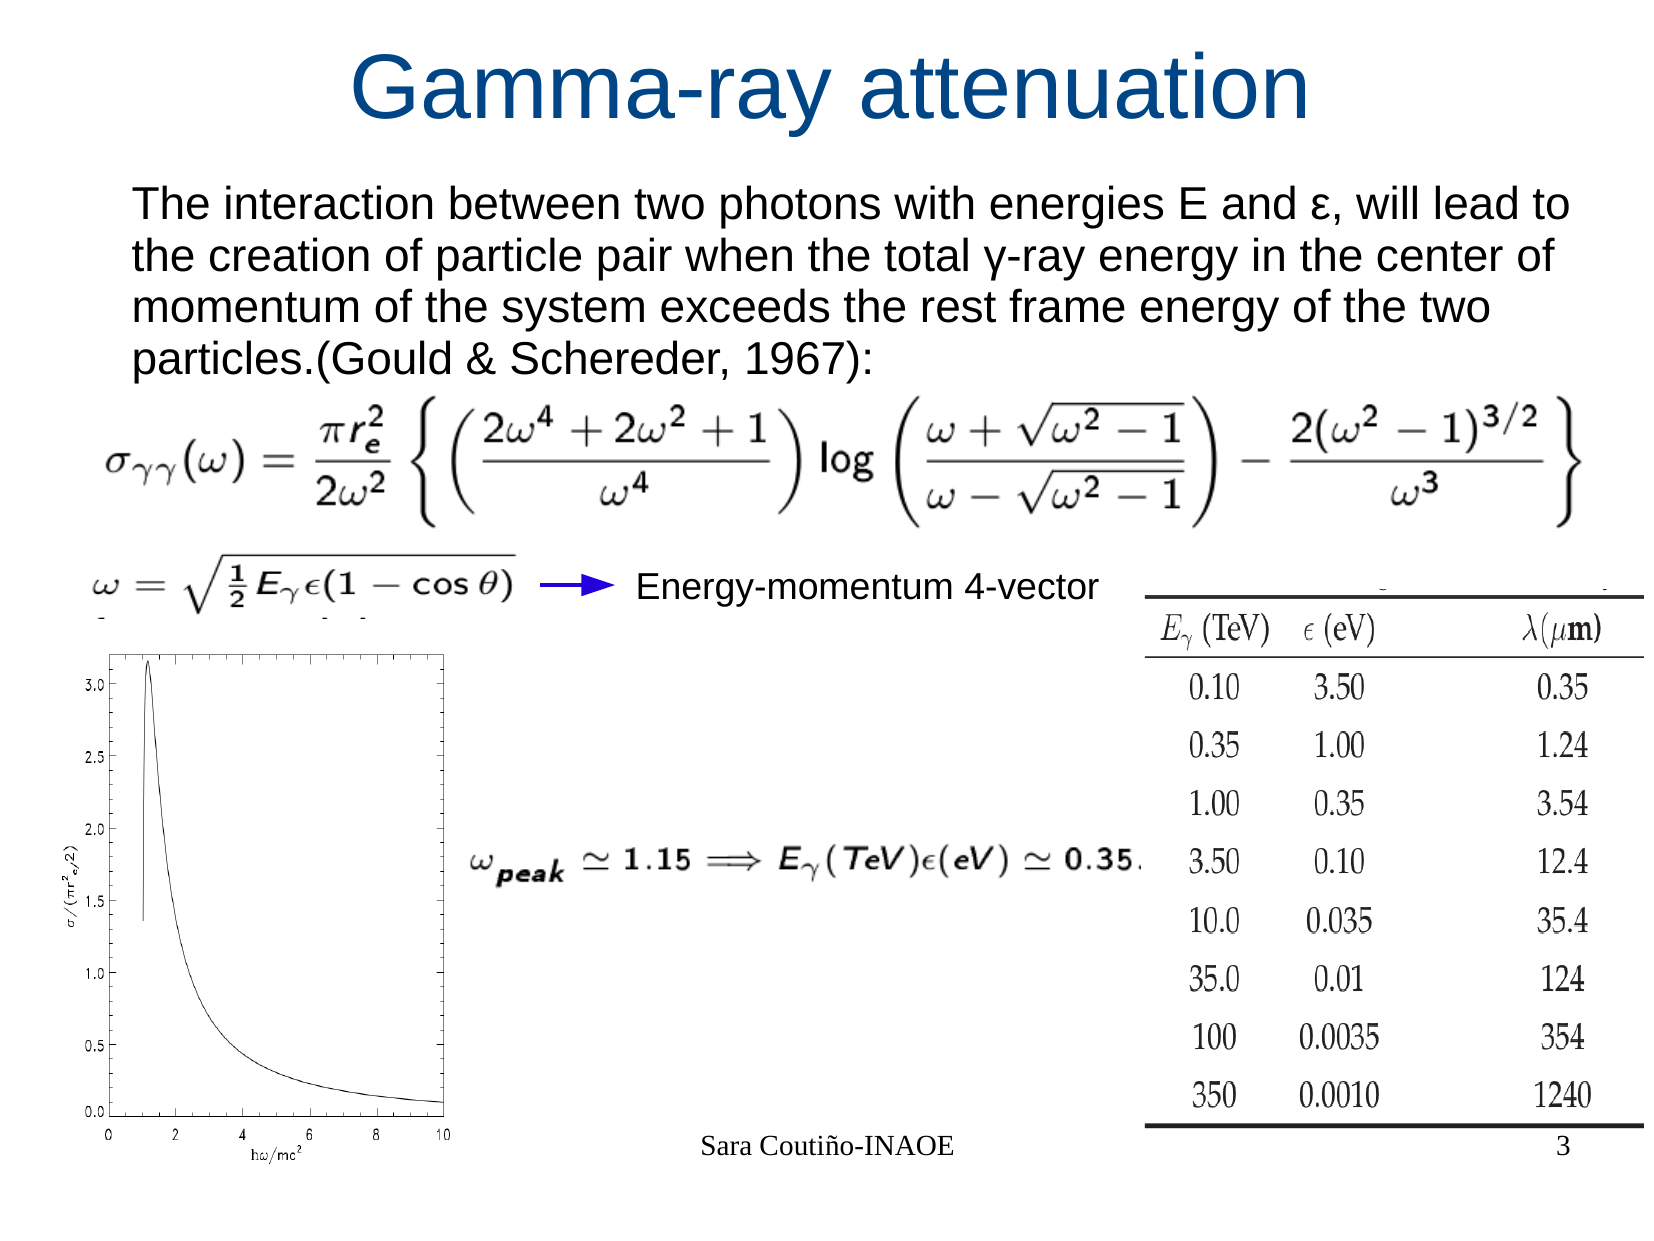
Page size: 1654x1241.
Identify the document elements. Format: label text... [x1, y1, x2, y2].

picture [463, 589, 1644, 1134]
picture [84, 381, 1585, 619]
title Gamma-ray attenuation [86, 20, 1576, 153]
picture [58, 642, 451, 1165]
list The interaction between two photons with energies E and ε, will lead to the creation of particle pair when the total γ-ray energy in the center of momentum of the system exceeds the rest frame energy of the two particles.(Gould & Schereder, 1967): [82, 177, 1571, 388]
text_box Energy-momentum 4-vector [620, 558, 1116, 616]
